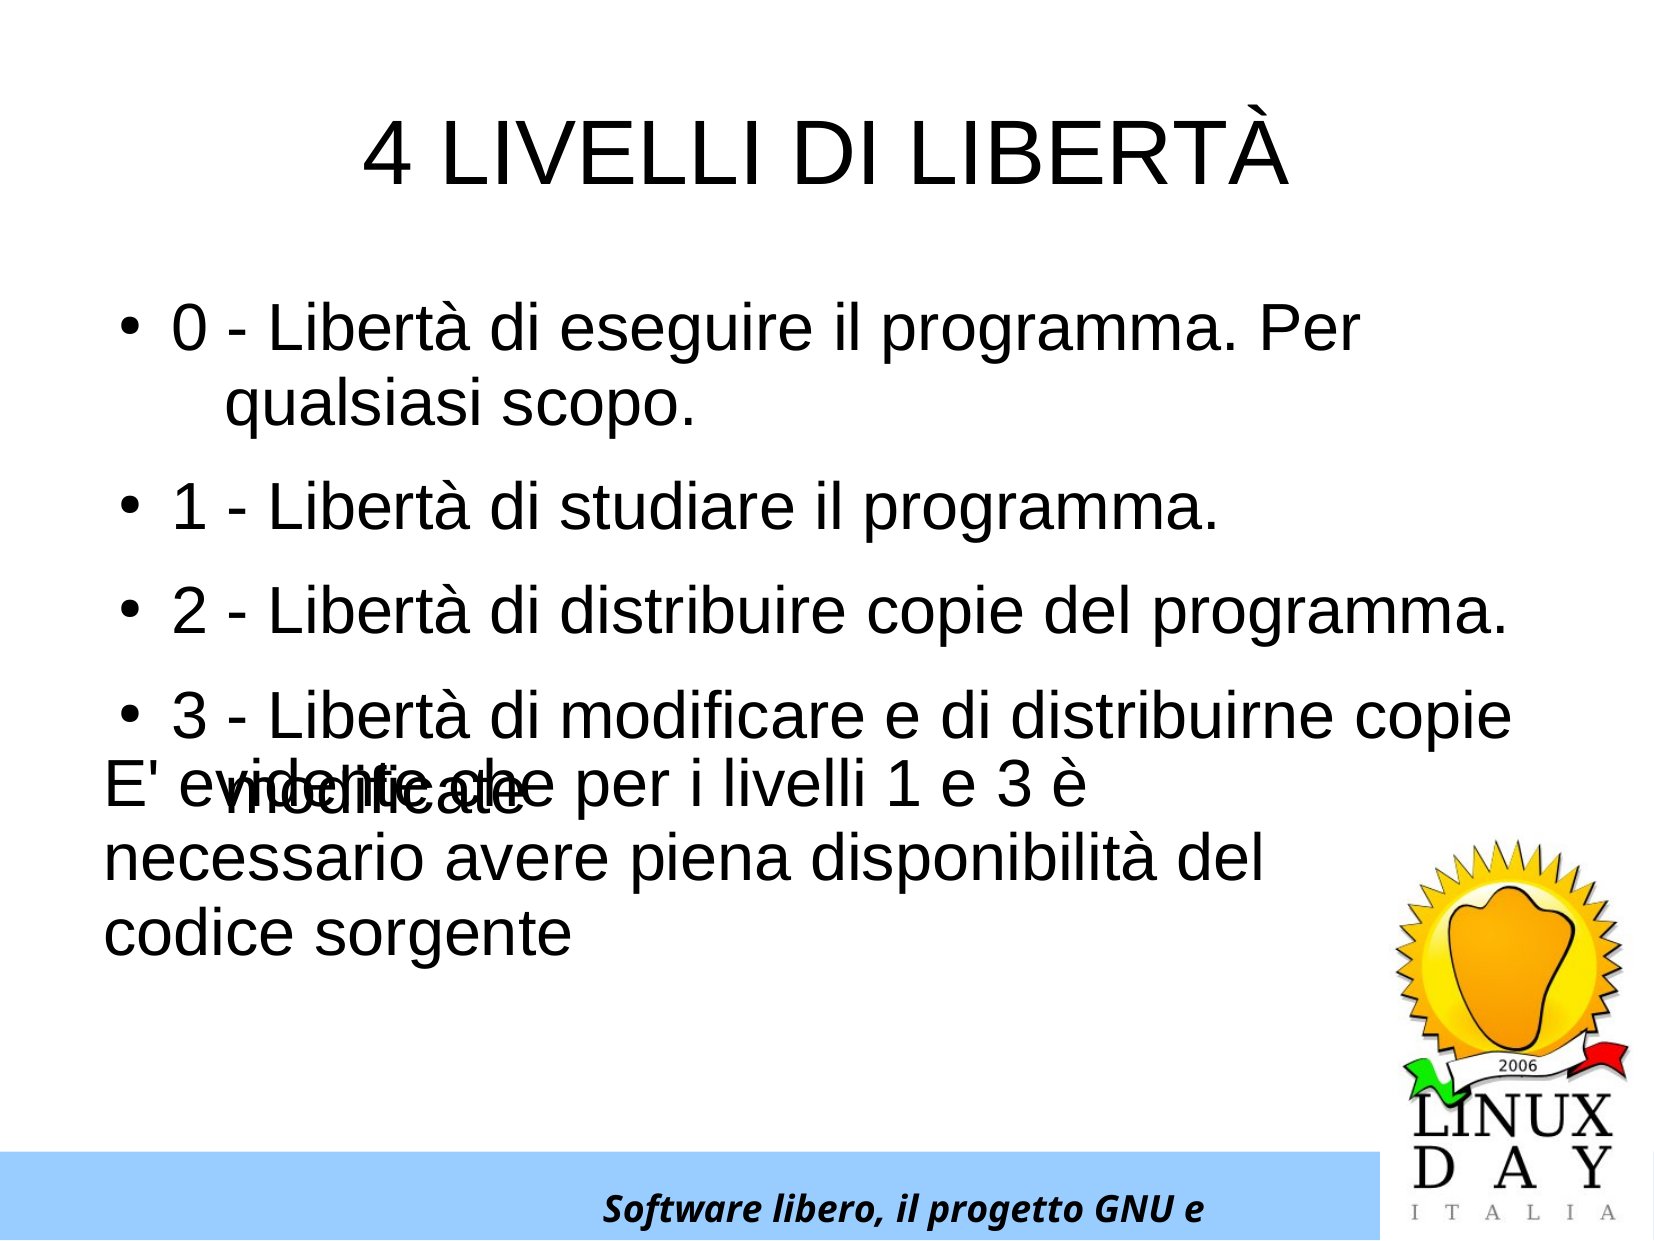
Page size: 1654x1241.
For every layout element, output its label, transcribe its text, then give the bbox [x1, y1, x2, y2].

text_box Software libero, il progetto GNU e Linux [588, 1175, 1323, 1237]
text_box [0, 1151, 1380, 1241]
title 4 LIVELLI DI LIBERTÀ [82, 49, 1571, 257]
text_box E' evidente che per i livelli 1 e 3 è necessario avere piena disponibilità del codice sorgente [88, 738, 1418, 920]
picture [1380, 826, 1654, 1241]
list 0 - Libertà di eseguire il programma. Per qualsiasi scopo. 1 - Libertà di studiare il programma. 2 - Libertà di distribuire copie del programma. 3 - Libertà di modificare e di distribuirne copie modificate [82, 290, 1571, 739]
